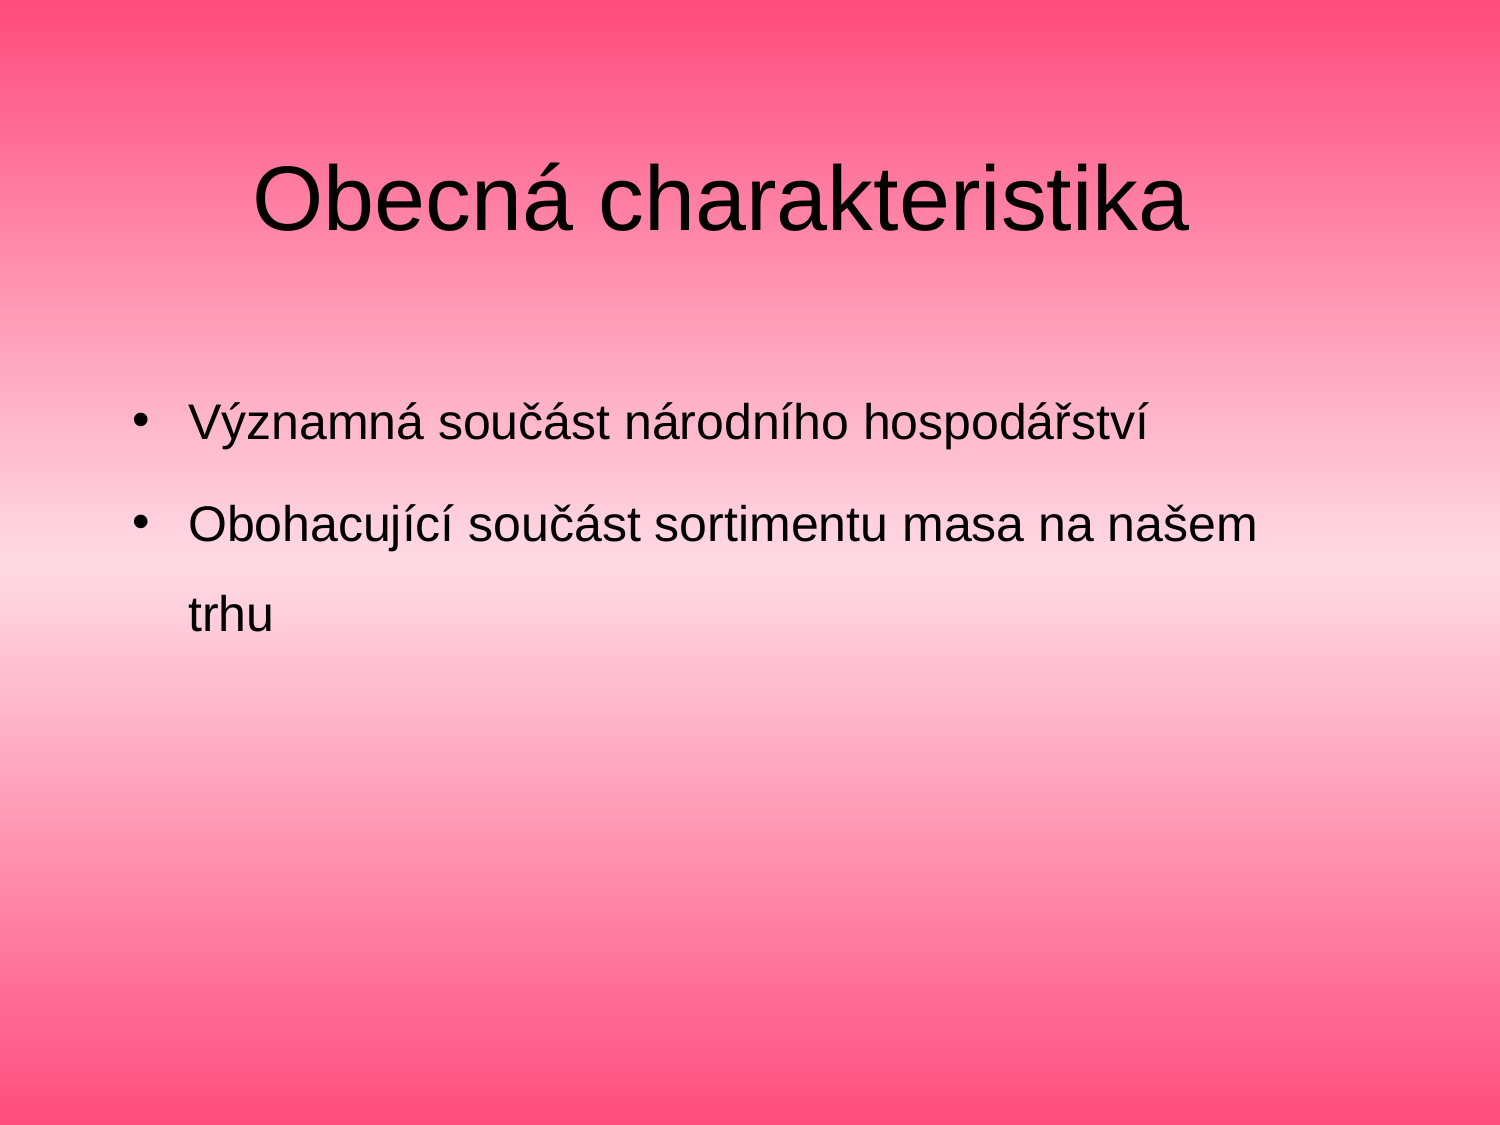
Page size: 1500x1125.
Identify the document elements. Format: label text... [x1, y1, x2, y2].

title Obecná charakteristika [84, 105, 1360, 282]
list Významná součást národního hospodářství Obohacující součást sortimentu masa na našem trhu [117, 351, 1372, 997]
